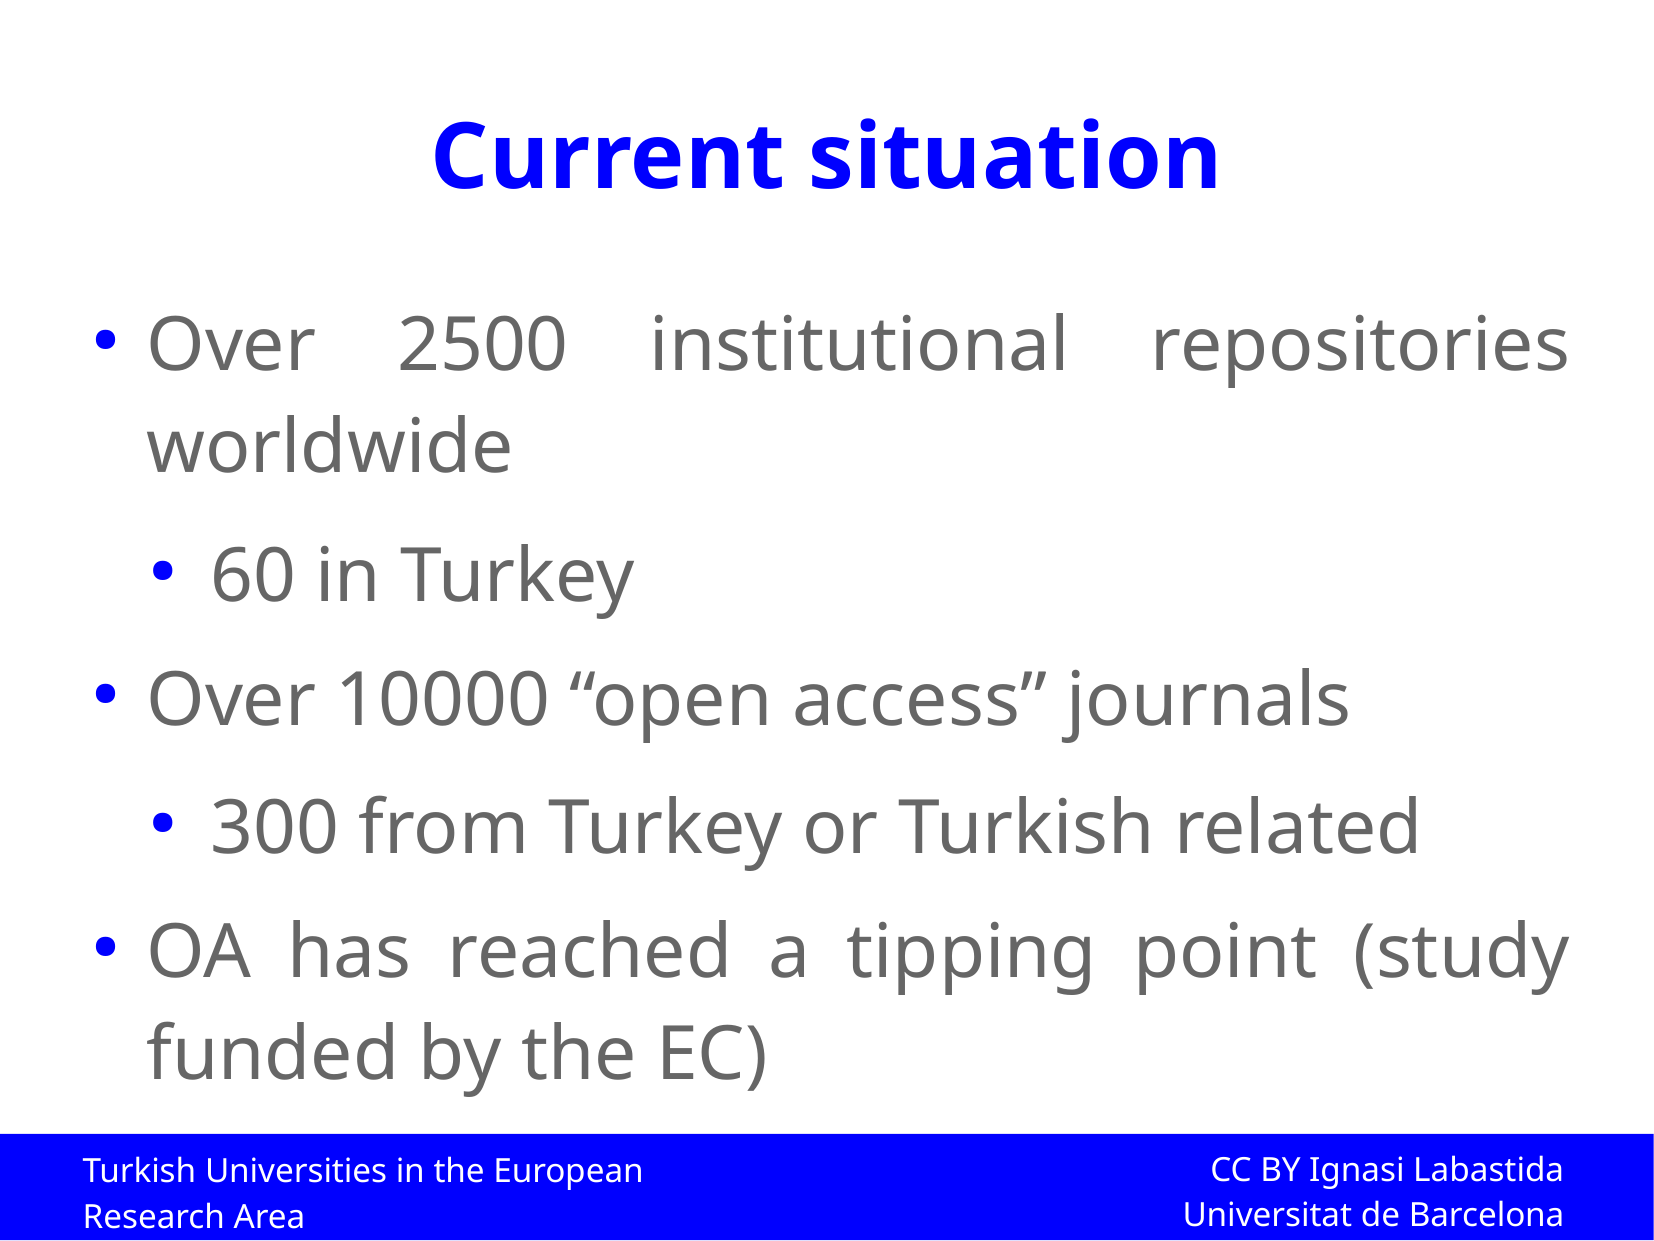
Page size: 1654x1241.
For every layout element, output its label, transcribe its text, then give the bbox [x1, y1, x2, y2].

title Current situation [82, 49, 1571, 257]
list Over 2500 institutional repositories worldwide 60 in Turkey Over 10000 “open access” journals 300 from Turkey or Turkish related OA has reached a tipping point (study funded by the EC) [82, 290, 1571, 1109]
